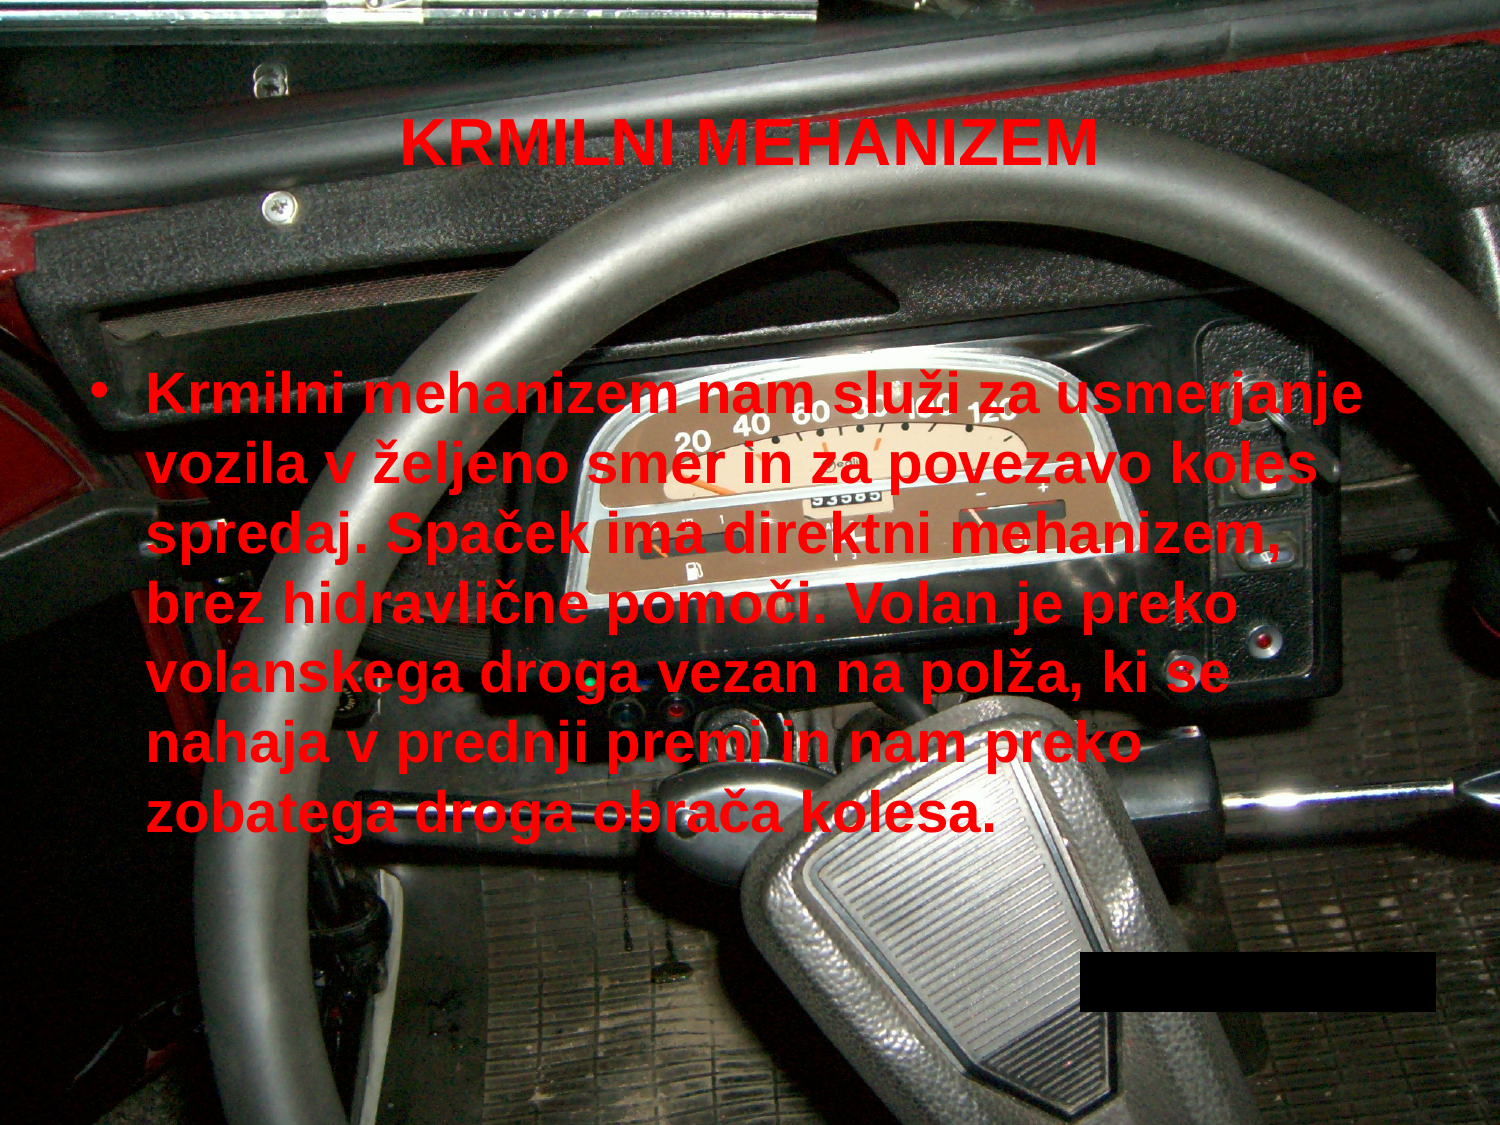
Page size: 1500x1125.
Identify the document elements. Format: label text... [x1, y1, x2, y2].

list Krmilni mehanizem nam služi za usmerjanje vozila v željeno smer in za povezavo koles spredaj. Spaček ima direktni mehanizem, brez hidravlične pomoči. Volan je preko volanskega droga vezan na polža, ki se nahaja v prednji premi in nam preko zobatega droga obrača kolesa. [75, 262, 1425, 1005]
picture [0, 0, 1500, 1125]
text_box [1080, 952, 1436, 1012]
title KRMILNI MEHANIZEM [75, 45, 1425, 233]
